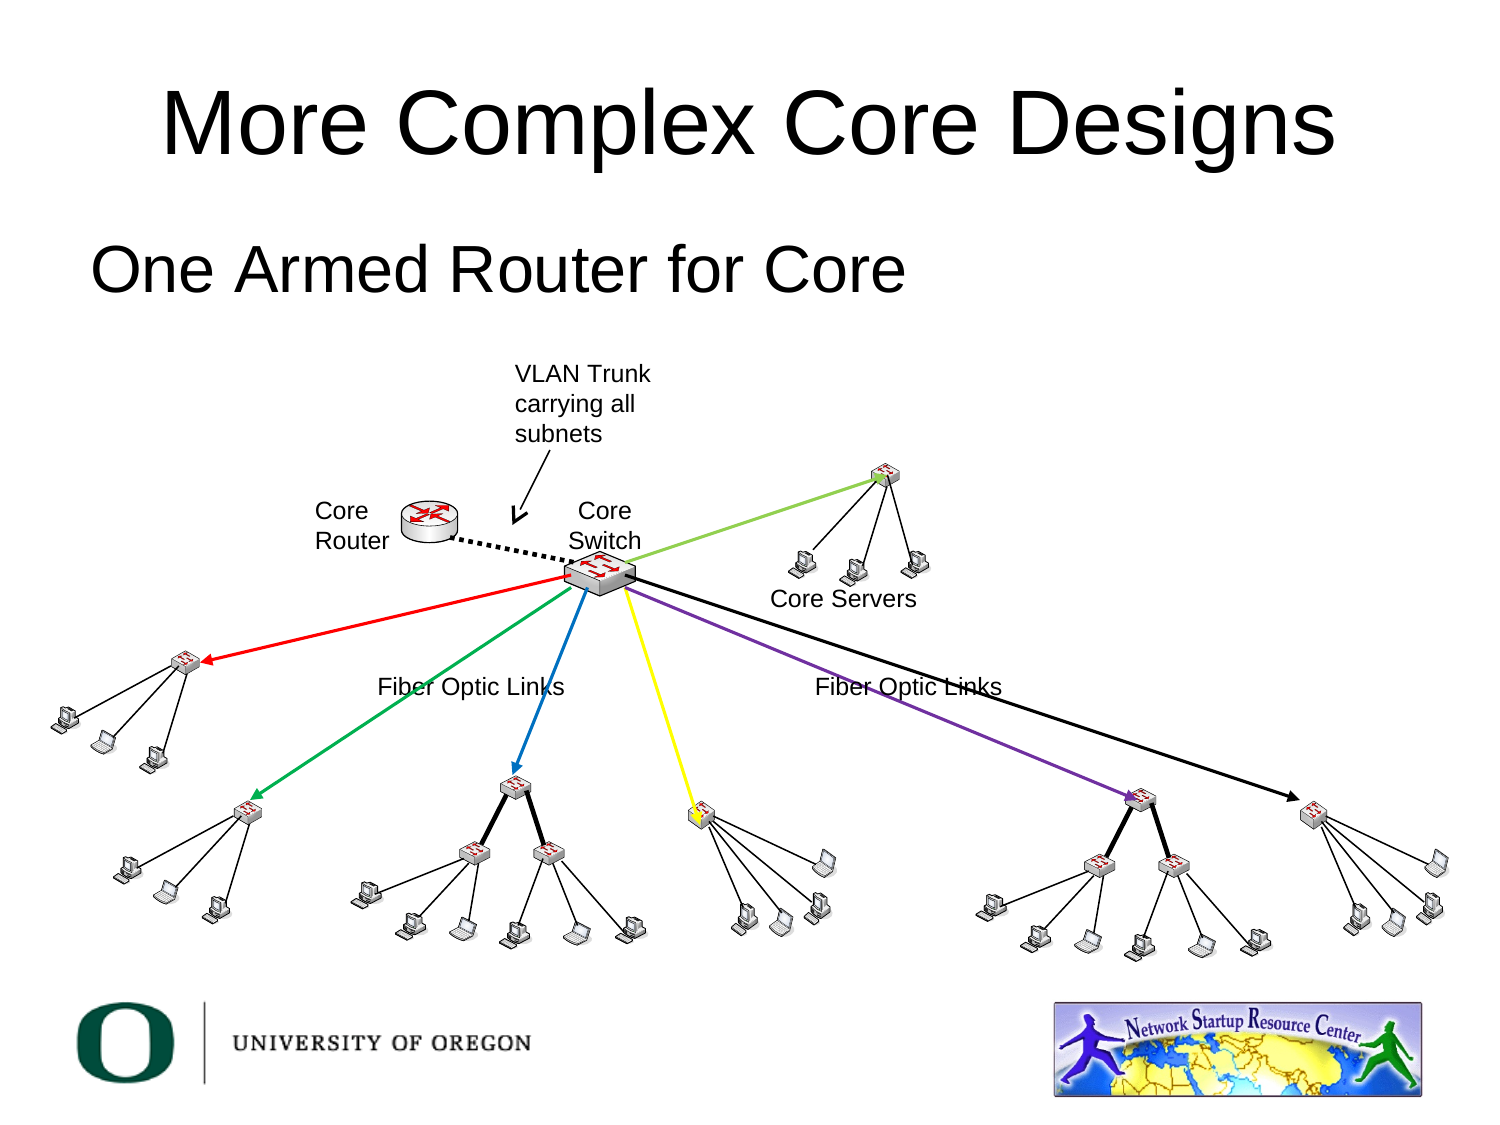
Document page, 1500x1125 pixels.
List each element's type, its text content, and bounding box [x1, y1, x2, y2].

chart [1239, 928, 1275, 958]
chart [394, 912, 430, 942]
text_box Core Router [300, 487, 461, 563]
chart [112, 855, 145, 886]
chart [787, 549, 820, 575]
chart [152, 879, 180, 905]
chart [1415, 891, 1446, 927]
chart [90, 729, 118, 755]
text_box VLAN Trunk carrying all subnets [500, 350, 713, 456]
chart [1342, 902, 1373, 938]
chart [498, 921, 534, 951]
picture [62, 998, 546, 1088]
chart [1123, 933, 1159, 963]
text_box Fiber Optic Links [362, 662, 454, 708]
chart [1073, 929, 1104, 954]
chart [900, 549, 932, 575]
chart [201, 895, 233, 925]
text_box Fiber Optic Links [394, 662, 555, 708]
chart [1019, 924, 1055, 954]
chart [1381, 907, 1408, 938]
chart [975, 893, 1010, 923]
chart [138, 745, 171, 775]
chart [1158, 853, 1190, 885]
chart [768, 907, 795, 938]
chart [1083, 853, 1116, 885]
chart [1424, 848, 1450, 879]
chart [629, 592, 638, 609]
chart [499, 774, 532, 807]
chart [1187, 933, 1218, 959]
text_box Core Servers [737, 575, 951, 621]
chart [170, 650, 201, 682]
chart [50, 705, 82, 736]
text_box Fiber Optic Links [542, 662, 588, 708]
chart [458, 840, 491, 872]
chart [730, 902, 761, 938]
text_box Core Switch [525, 487, 686, 563]
chart [562, 920, 593, 946]
chart [687, 800, 716, 838]
chart [562, 563, 638, 609]
title More Complex Core Designs [75, 45, 1426, 201]
list One Armed Router for Core [75, 224, 1426, 351]
chart [838, 558, 871, 575]
chart [614, 915, 650, 945]
picture [1050, 999, 1426, 1100]
chart [533, 840, 565, 872]
chart [448, 916, 479, 942]
chart [870, 462, 901, 495]
chart [870, 477, 891, 495]
chart [803, 891, 834, 927]
chart [233, 800, 263, 832]
chart [1124, 787, 1157, 819]
chart [1299, 800, 1328, 838]
chart [350, 880, 385, 910]
text_box Fiber Optic Links [800, 662, 1026, 708]
chart [811, 848, 838, 879]
